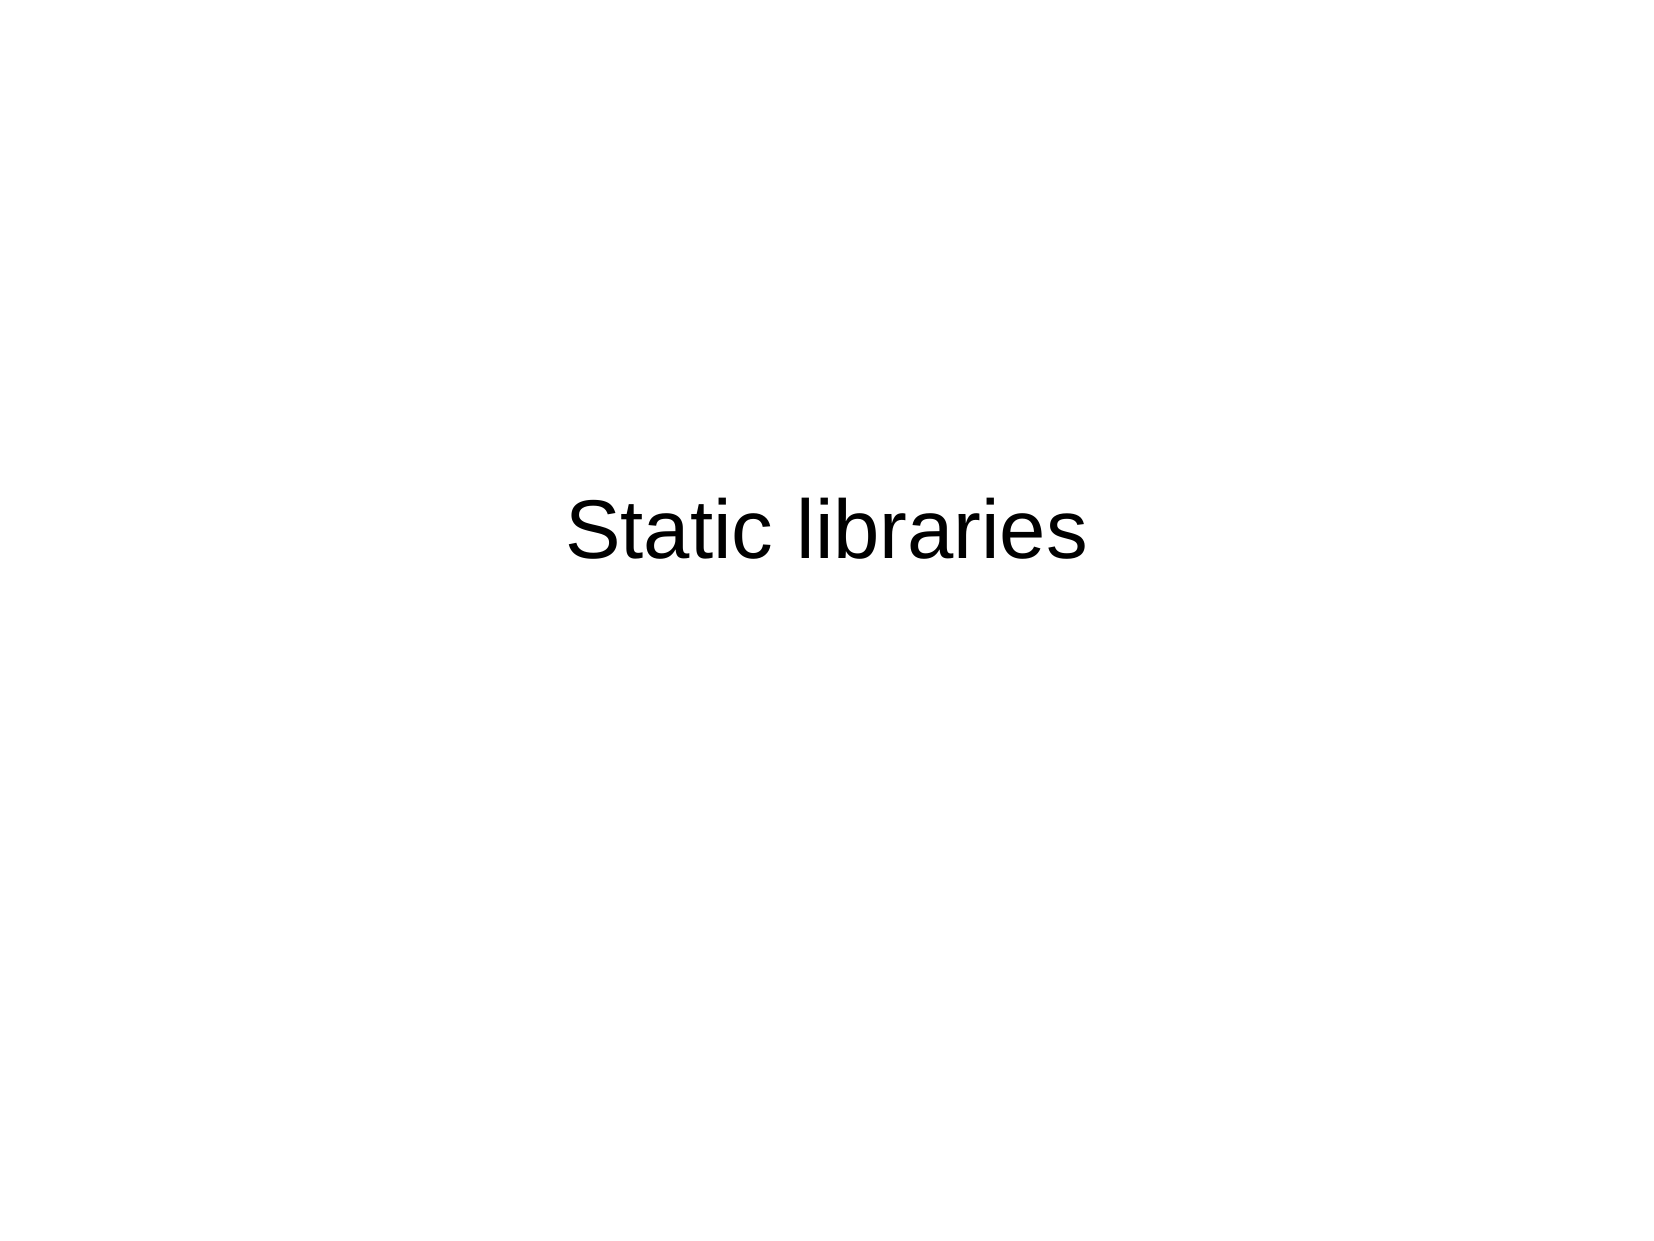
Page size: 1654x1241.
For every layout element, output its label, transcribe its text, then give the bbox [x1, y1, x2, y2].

subtitle Static libraries [82, 49, 1571, 1010]
